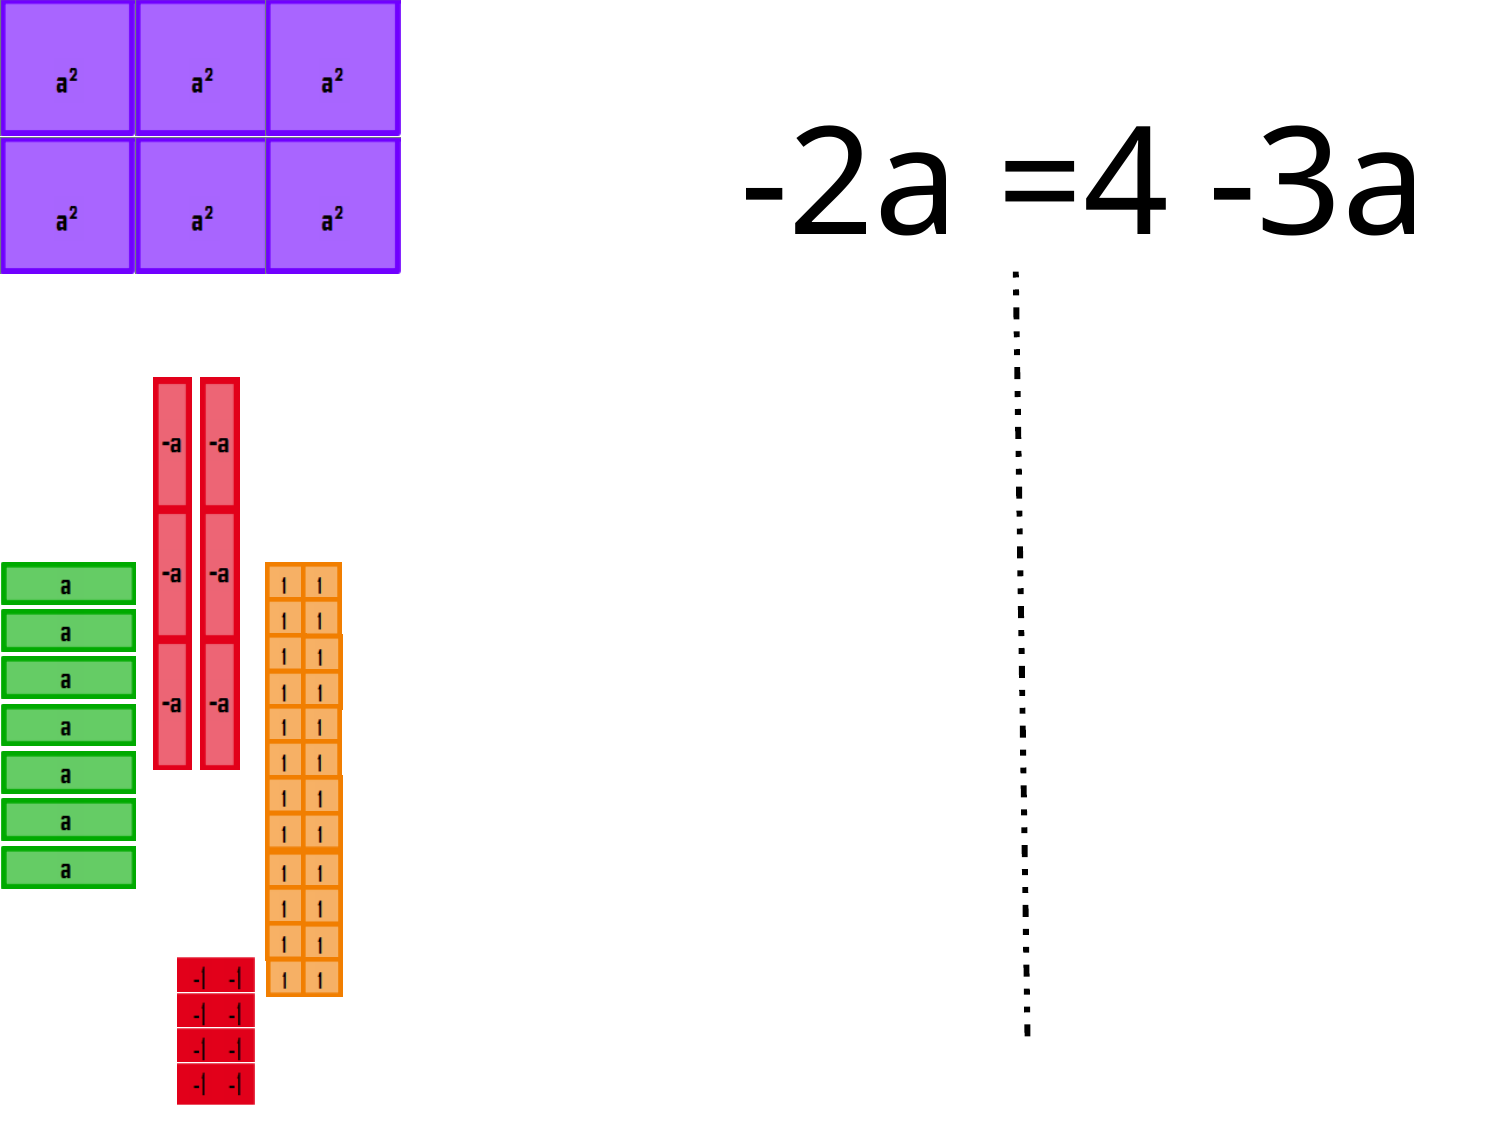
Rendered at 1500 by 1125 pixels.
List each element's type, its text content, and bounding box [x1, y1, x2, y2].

text_box -2a =4 -3a [725, 76, 1442, 272]
picture [153, 377, 192, 770]
picture [265, 562, 343, 998]
picture [177, 956, 255, 1106]
picture [0, 0, 401, 136]
picture [0, 751, 136, 794]
picture [0, 137, 401, 274]
picture [0, 846, 136, 889]
picture [200, 377, 240, 770]
picture [0, 562, 136, 605]
picture [0, 704, 136, 747]
picture [0, 656, 136, 699]
picture [0, 609, 136, 652]
picture [0, 798, 136, 841]
